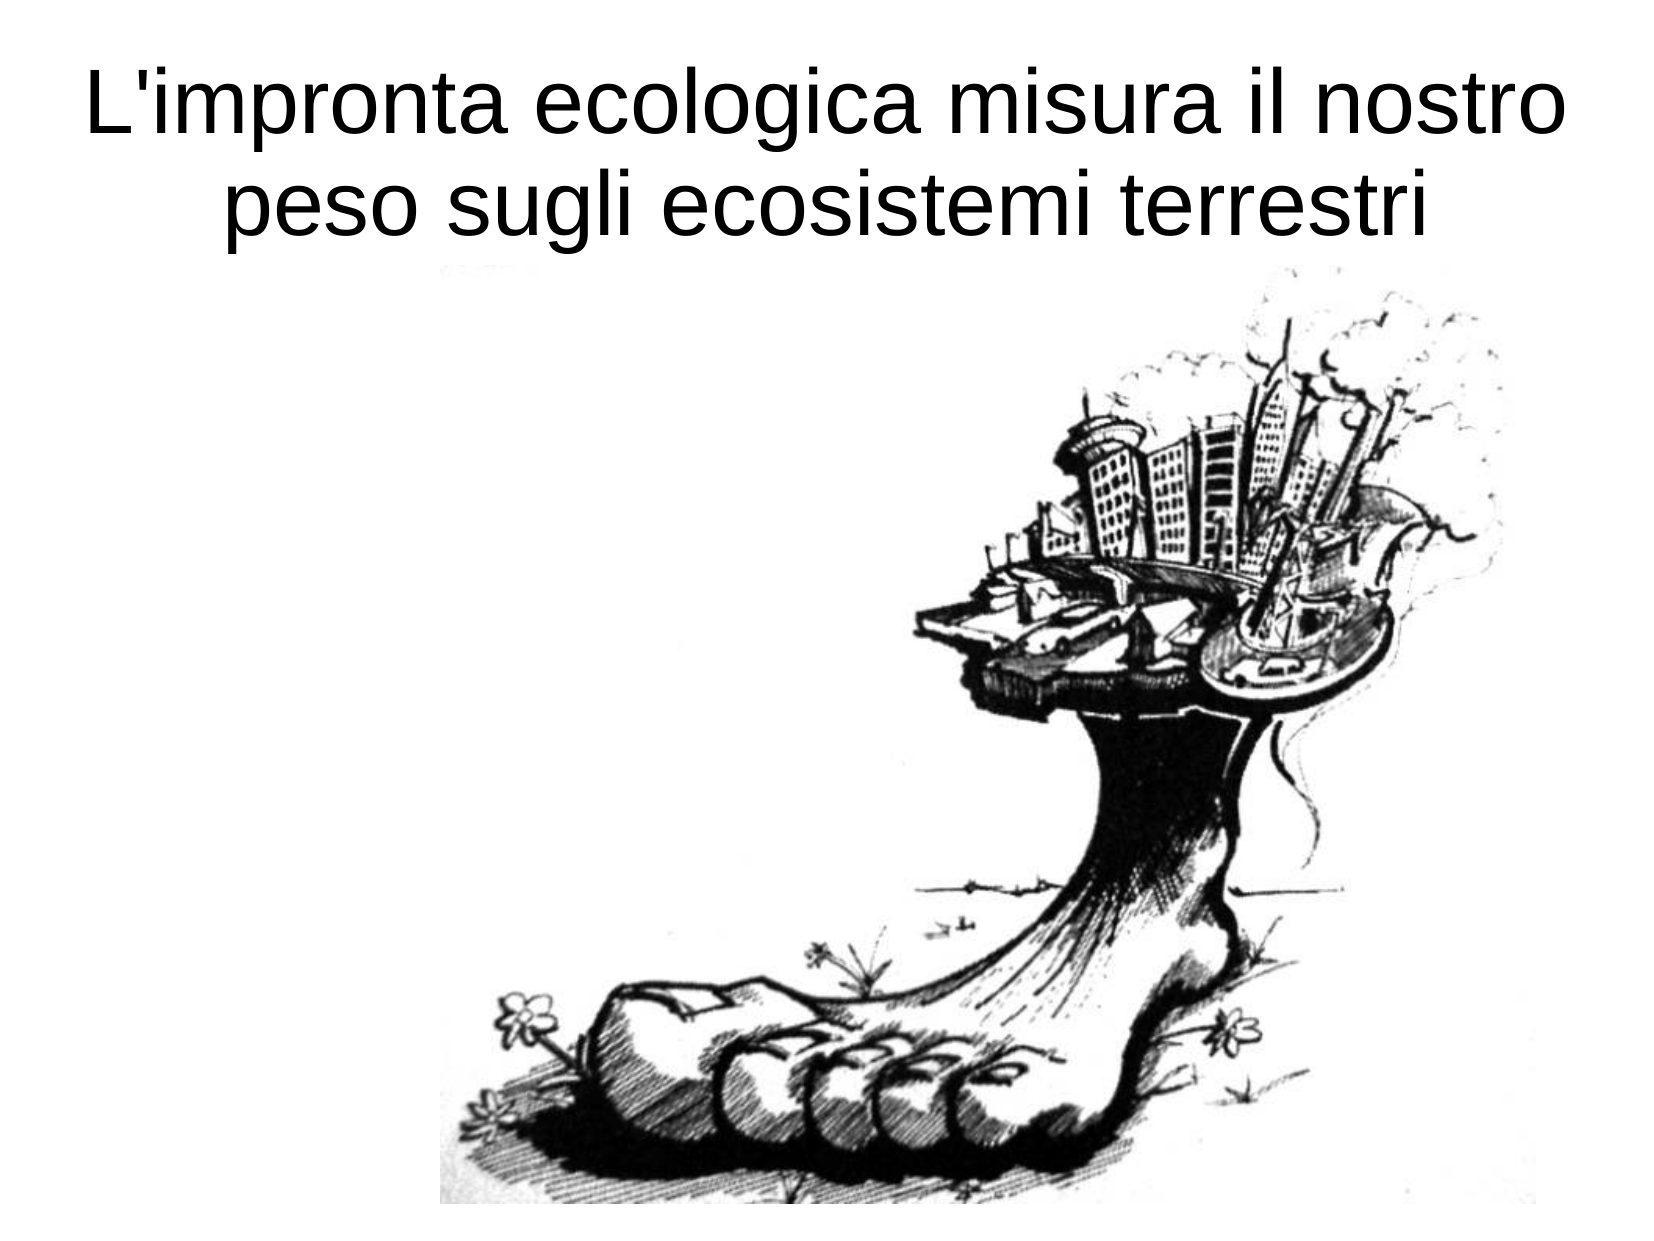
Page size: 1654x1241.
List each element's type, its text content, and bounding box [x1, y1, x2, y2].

title L'impronta ecologica misura il nostro peso sugli ecosistemi terrestri [82, 49, 1571, 257]
picture [440, 265, 1536, 1204]
